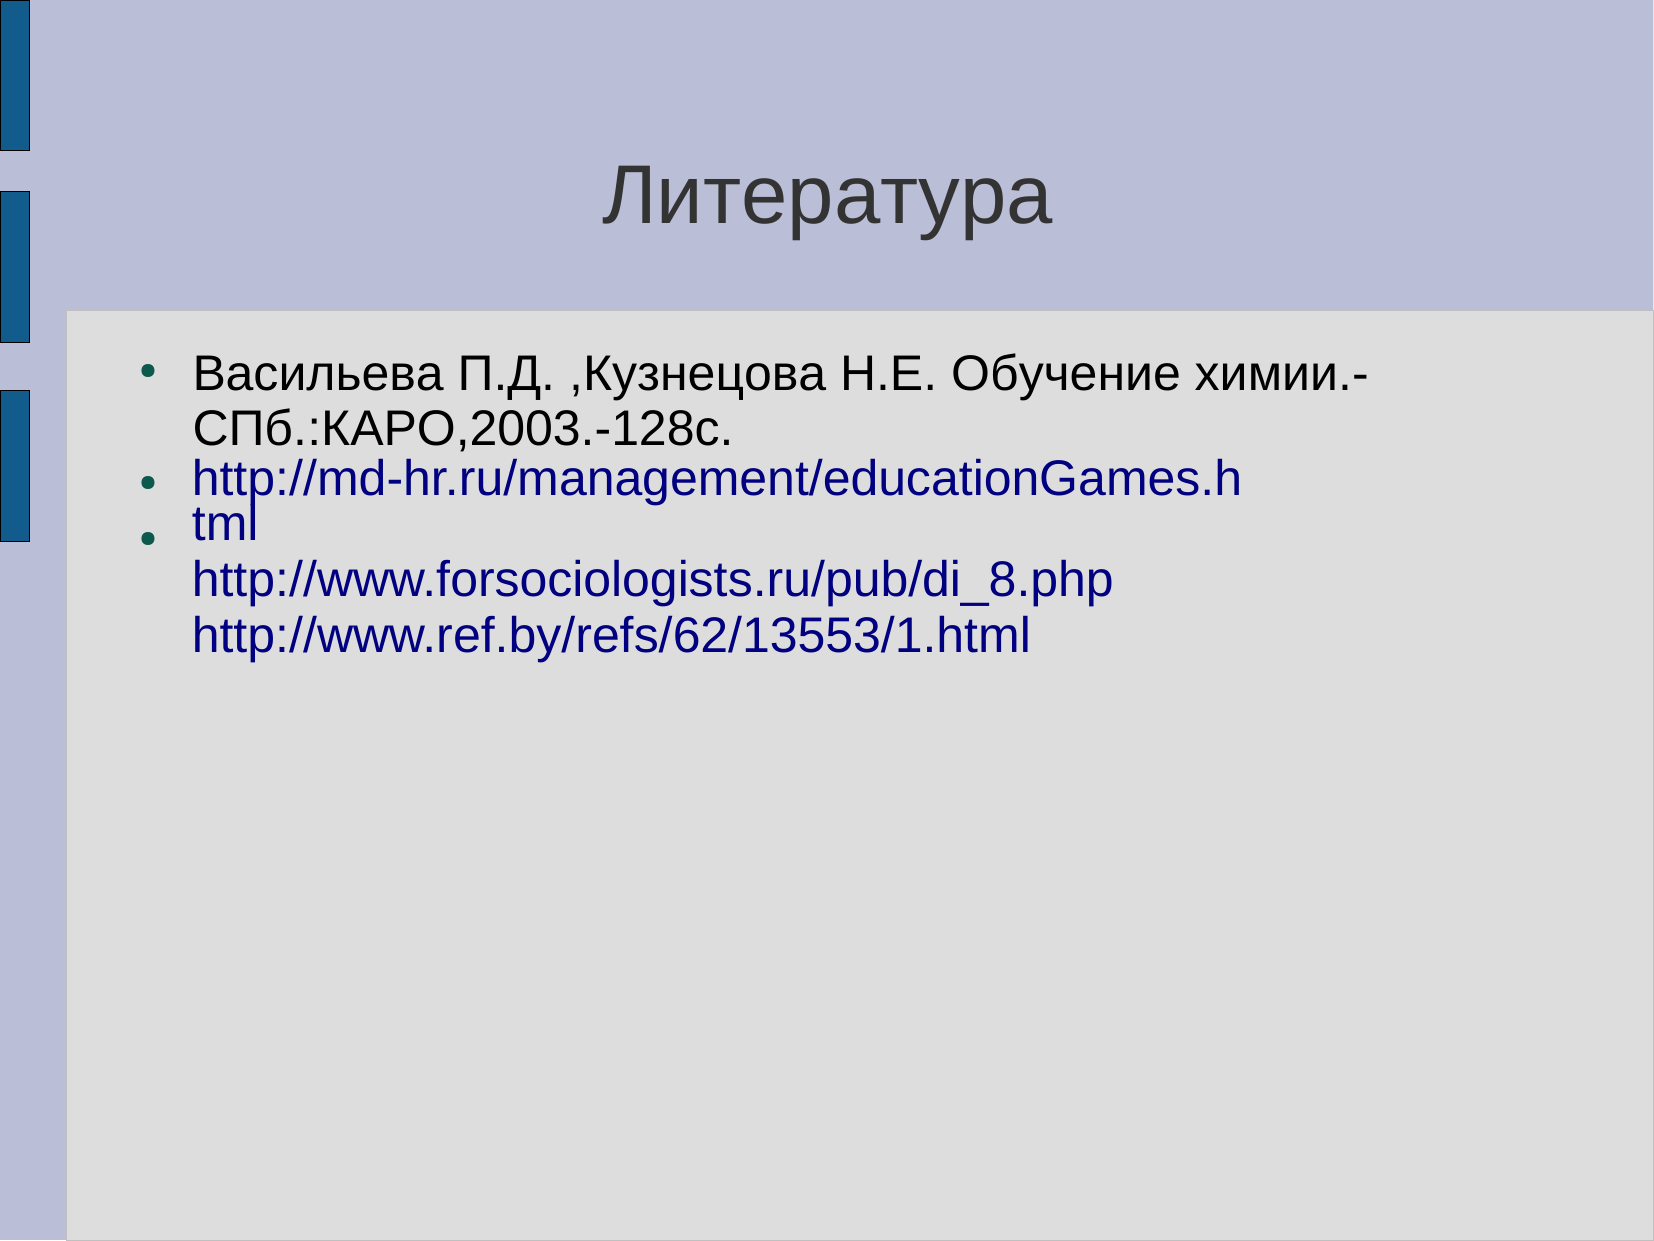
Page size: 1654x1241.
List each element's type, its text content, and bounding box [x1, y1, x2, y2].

title Литература [121, 91, 1534, 299]
list Васильева П.Д. ,Кузнецова Н.Е. Обучение химии.-СПб.:КАРО,2003.-128с. [121, 344, 1534, 1127]
text_box http://md-hr.ru/management/educationGames.html http://www.forsociologists.ru/pub/di_8.php http://www.ref.by/refs/62/13553/1.html [177, 442, 1266, 681]
